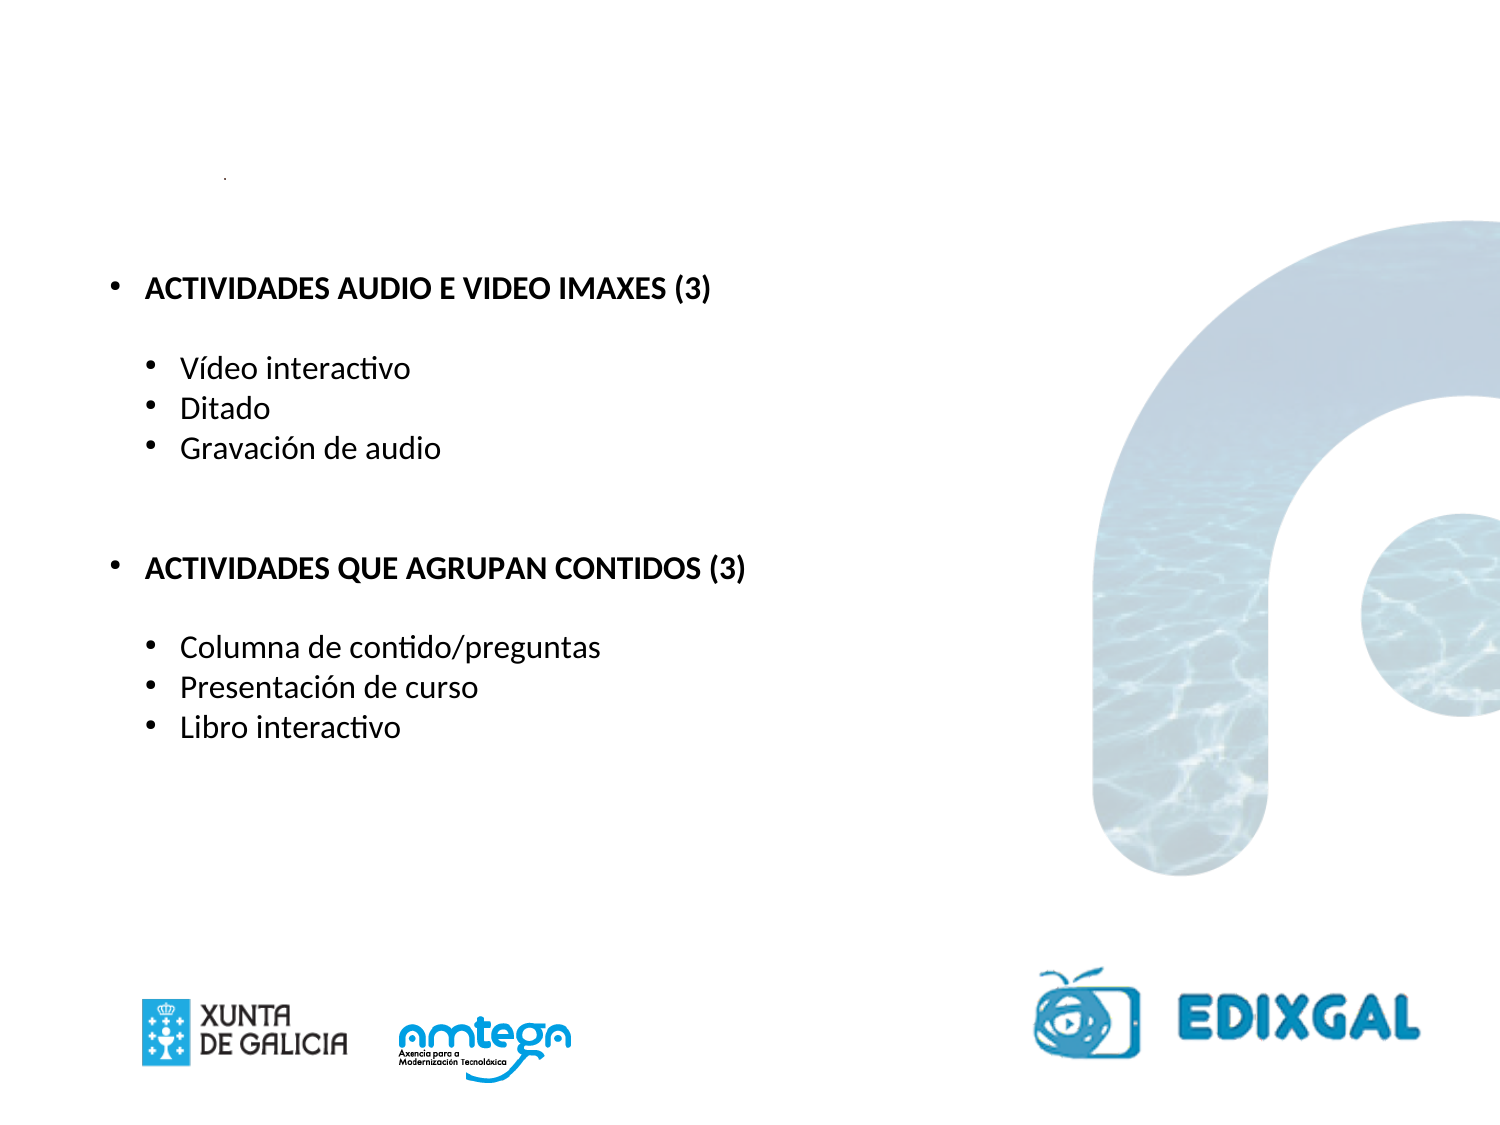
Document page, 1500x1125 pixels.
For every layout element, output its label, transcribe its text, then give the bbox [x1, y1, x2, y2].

picture [1027, 966, 1430, 1063]
picture [375, 996, 586, 1102]
picture [1019, 149, 1500, 926]
picture [105, 978, 372, 1079]
text_box ACTIVIDADES AUDIO E VIDEO IMAXES (3) Vídeo interactivo Ditado Gravación de audio ACTIVIDADES QUE AGRUPAN CONTIDOS (3) Columna de contido/preguntas Presentación de curso Libro interactivo [94, 189, 1445, 924]
